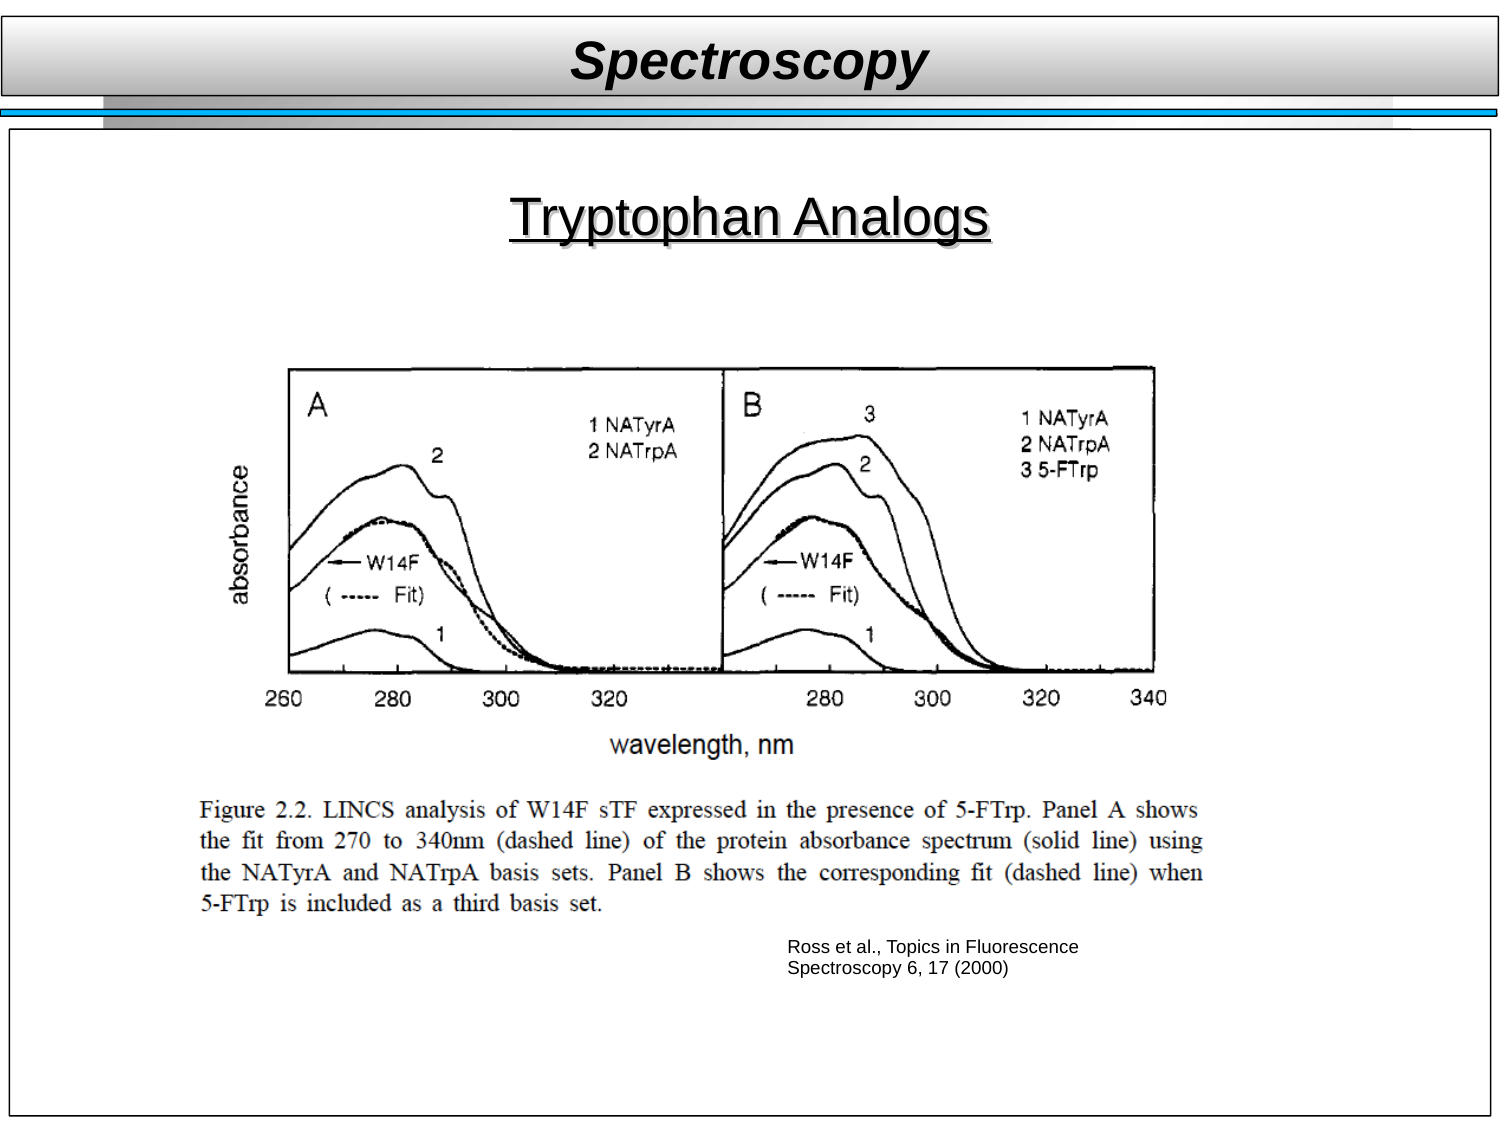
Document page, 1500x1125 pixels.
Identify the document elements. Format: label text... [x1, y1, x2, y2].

text_box Ross et al., Topics in Fluorescence Spectroscopy 6, 17 (2000) [772, 928, 1141, 986]
picture [224, 354, 1178, 773]
text_box Spectroscopy [1, 16, 1499, 96]
picture [190, 787, 1216, 929]
text_box [0, 109, 1497, 117]
title Tryptophan Analogs [112, 120, 1388, 308]
text_box [9, 129, 1491, 1116]
